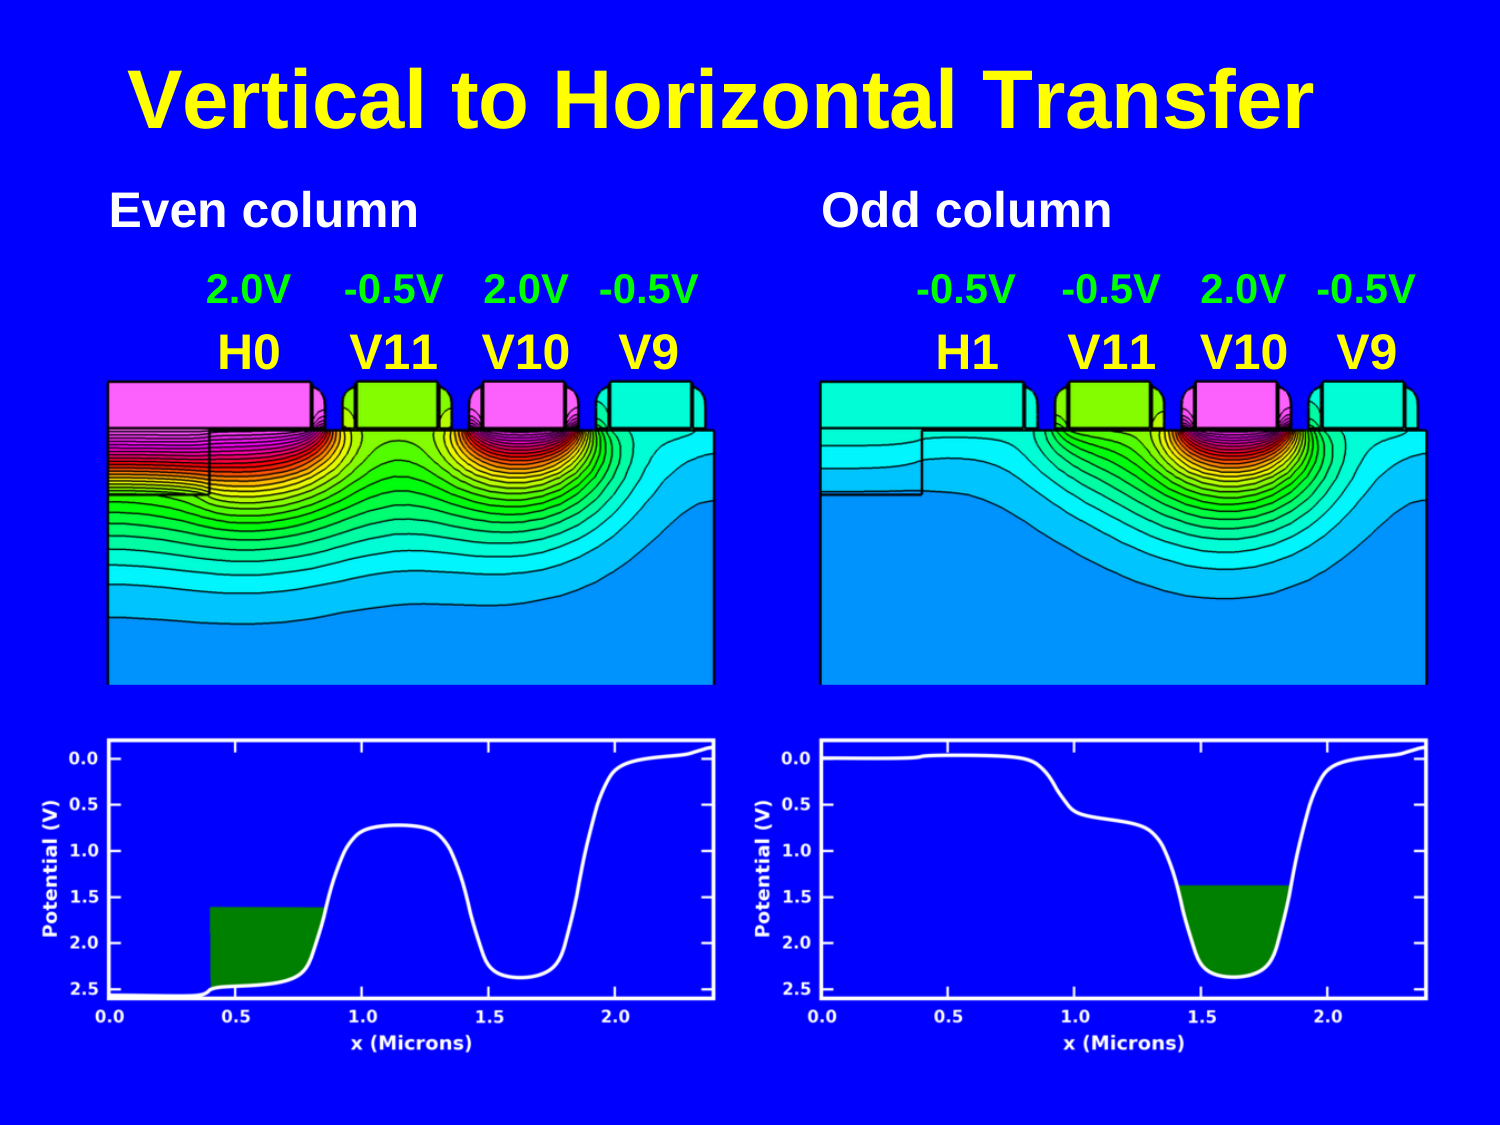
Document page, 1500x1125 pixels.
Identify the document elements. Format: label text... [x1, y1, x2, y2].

text_box V11 [1052, 321, 1172, 389]
text_box -0.5V [1301, 258, 1431, 321]
text_box V10 [466, 316, 586, 389]
text_box V11 [334, 321, 453, 389]
text_box V10 [1185, 321, 1304, 389]
text_box -0.5V [329, 258, 459, 321]
text_box Even column [93, 174, 435, 247]
text_box V9 [603, 321, 695, 389]
text_box -0.5V [584, 258, 714, 321]
text_box -0.5V [1046, 258, 1176, 321]
picture [37, 374, 1462, 1056]
text_box H1 [920, 321, 1014, 389]
text_box 2.0V [468, 258, 584, 321]
title Vertical to Horizontal Transfer [112, 37, 1388, 163]
text_box -0.5V [901, 258, 1031, 321]
text_box 2.0V [1185, 258, 1301, 321]
text_box 2.0V [191, 258, 307, 321]
text_box Odd column [806, 174, 1128, 247]
text_box H0 [202, 321, 296, 389]
text_box V9 [1321, 321, 1413, 389]
